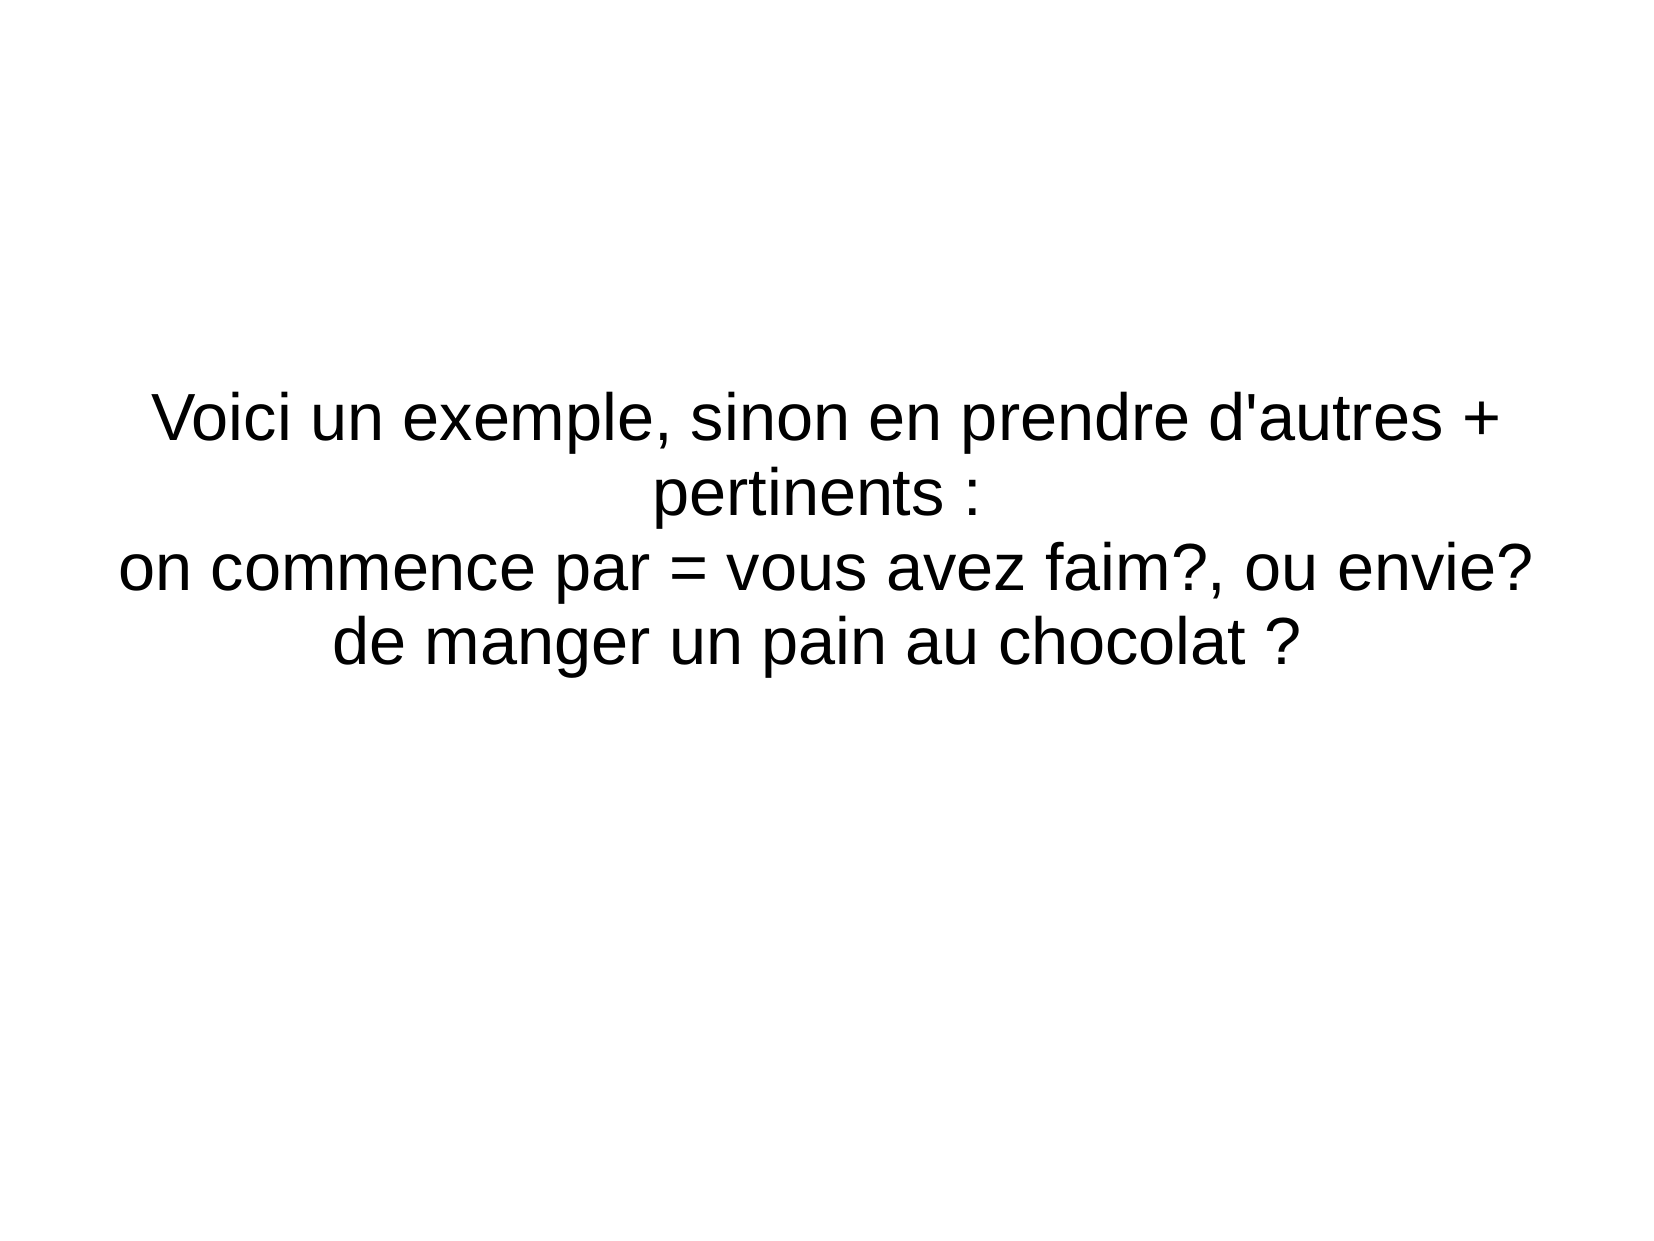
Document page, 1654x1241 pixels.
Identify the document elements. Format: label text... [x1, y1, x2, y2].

subtitle Voici un exemple, sinon en prendre d'autres + pertinents : on commence par = vous avez faim?, ou envie? de manger un pain au chocolat ? [82, 49, 1571, 1010]
